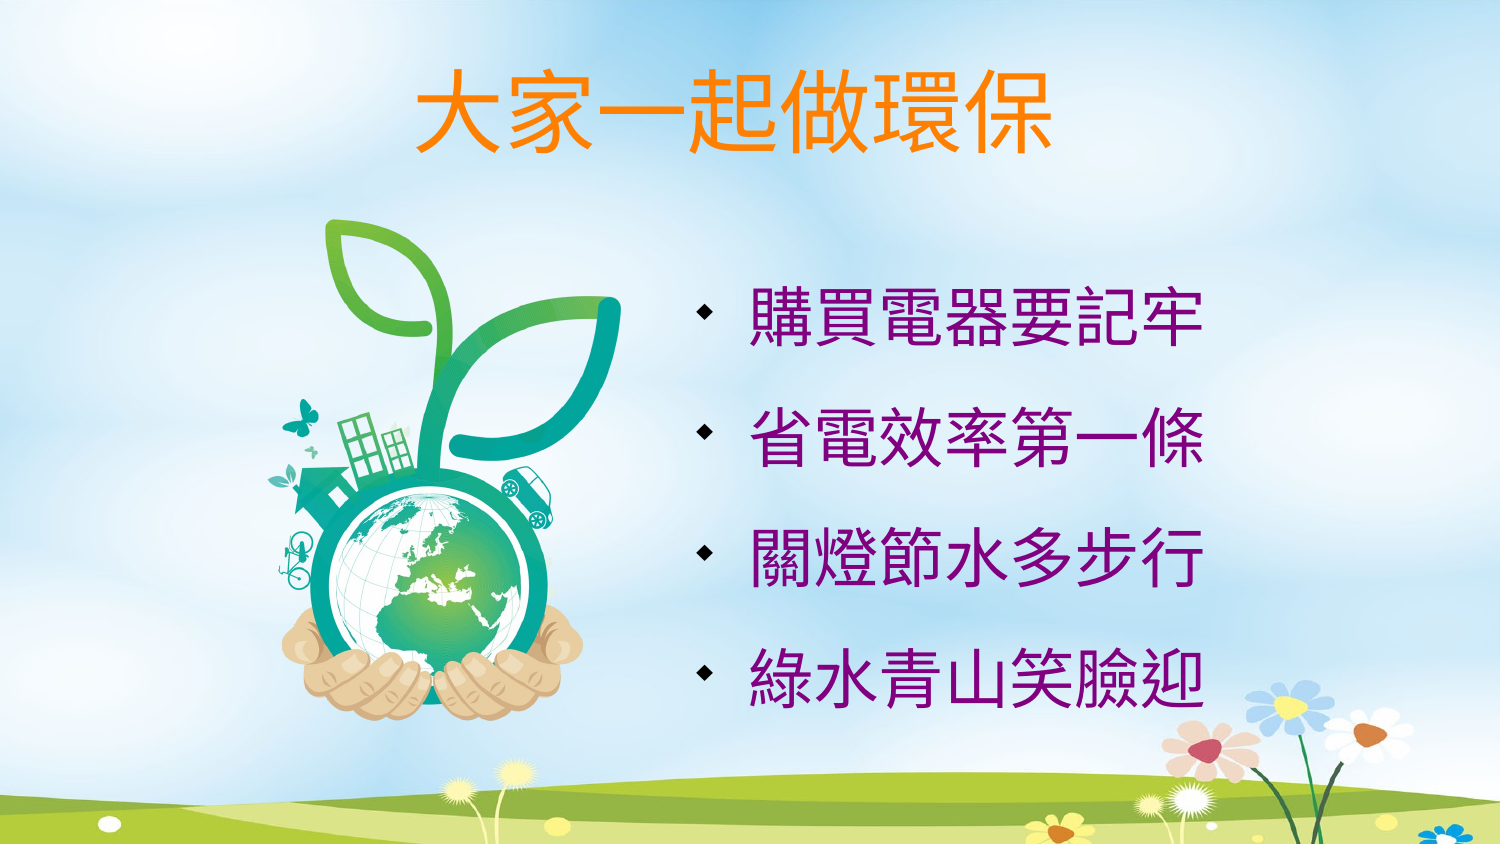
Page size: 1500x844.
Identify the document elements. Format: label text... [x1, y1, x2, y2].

title 大家一起做環保 [59, 36, 1409, 178]
picture [0, 0, 1500, 844]
list 購買電器要記牢 省電效率第一條 關燈節水多步行 綠水青山笑臉迎 [679, 265, 1262, 726]
